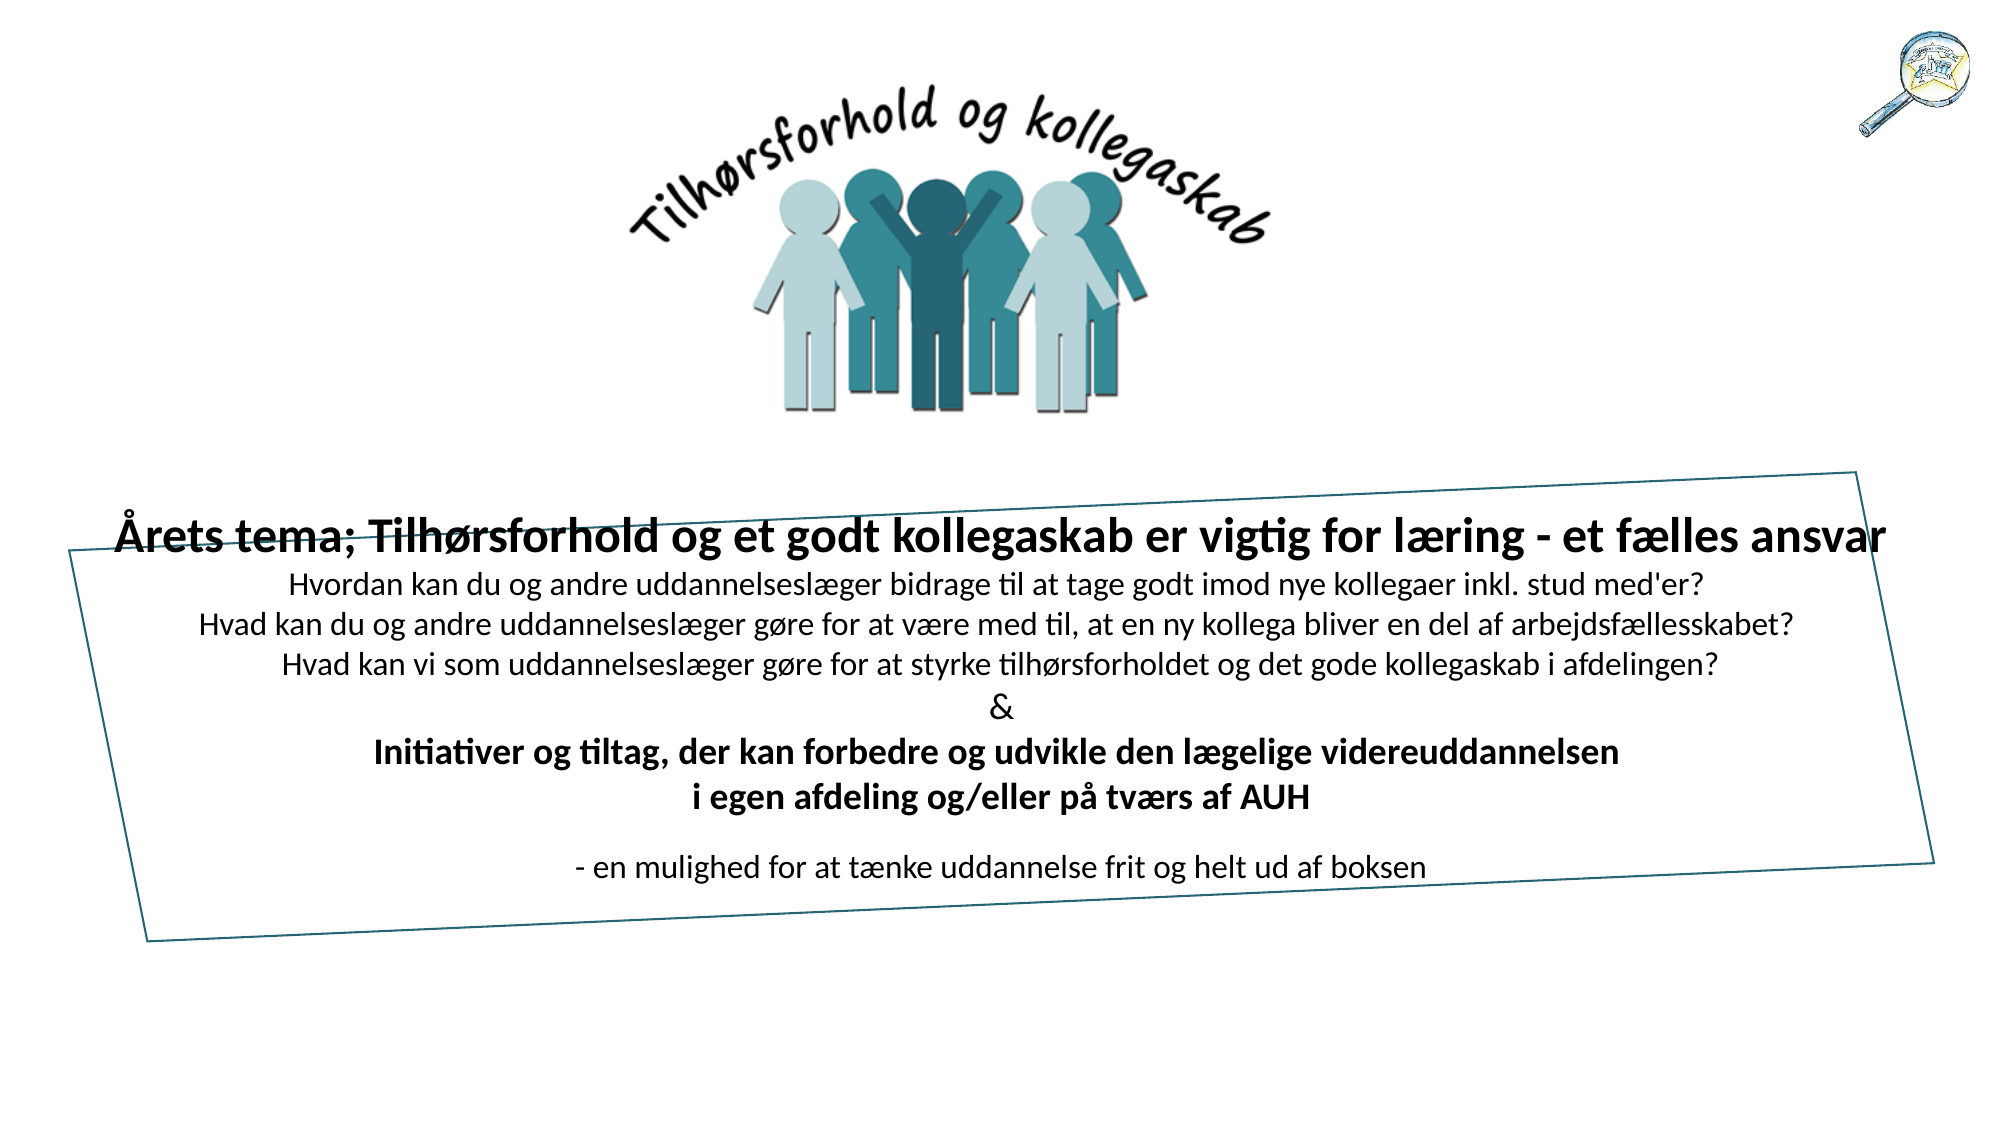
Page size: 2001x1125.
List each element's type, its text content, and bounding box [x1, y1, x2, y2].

picture [1850, 22, 1976, 139]
text_box Årets tema; Tilhørsforhold og et godt kollegaskab er vigtig for læring - et fælles ansvar Hvordan kan du og andre uddannelseslæger bidrage til at tage godt imod nye kollegaer inkl. stud med'er? Hvad kan du og andre uddannelseslæger gøre for at være med til, at en ny kollega bliver en del af arbejdsfællesskabet? Hvad kan vi som uddannelseslæger gøre for at styrke tilhørsforholdet og det gode kollegaskab i afdelingen? & Initiativer og tiltag, der kan forbedre og udvikle den lægelige videreuddannelsen i egen afdeling og/eller på tværs af AUH - en mulighed for at tænke uddannelse frit og helt ud af boksen [69, 472, 1935, 942]
picture [601, 71, 1283, 426]
